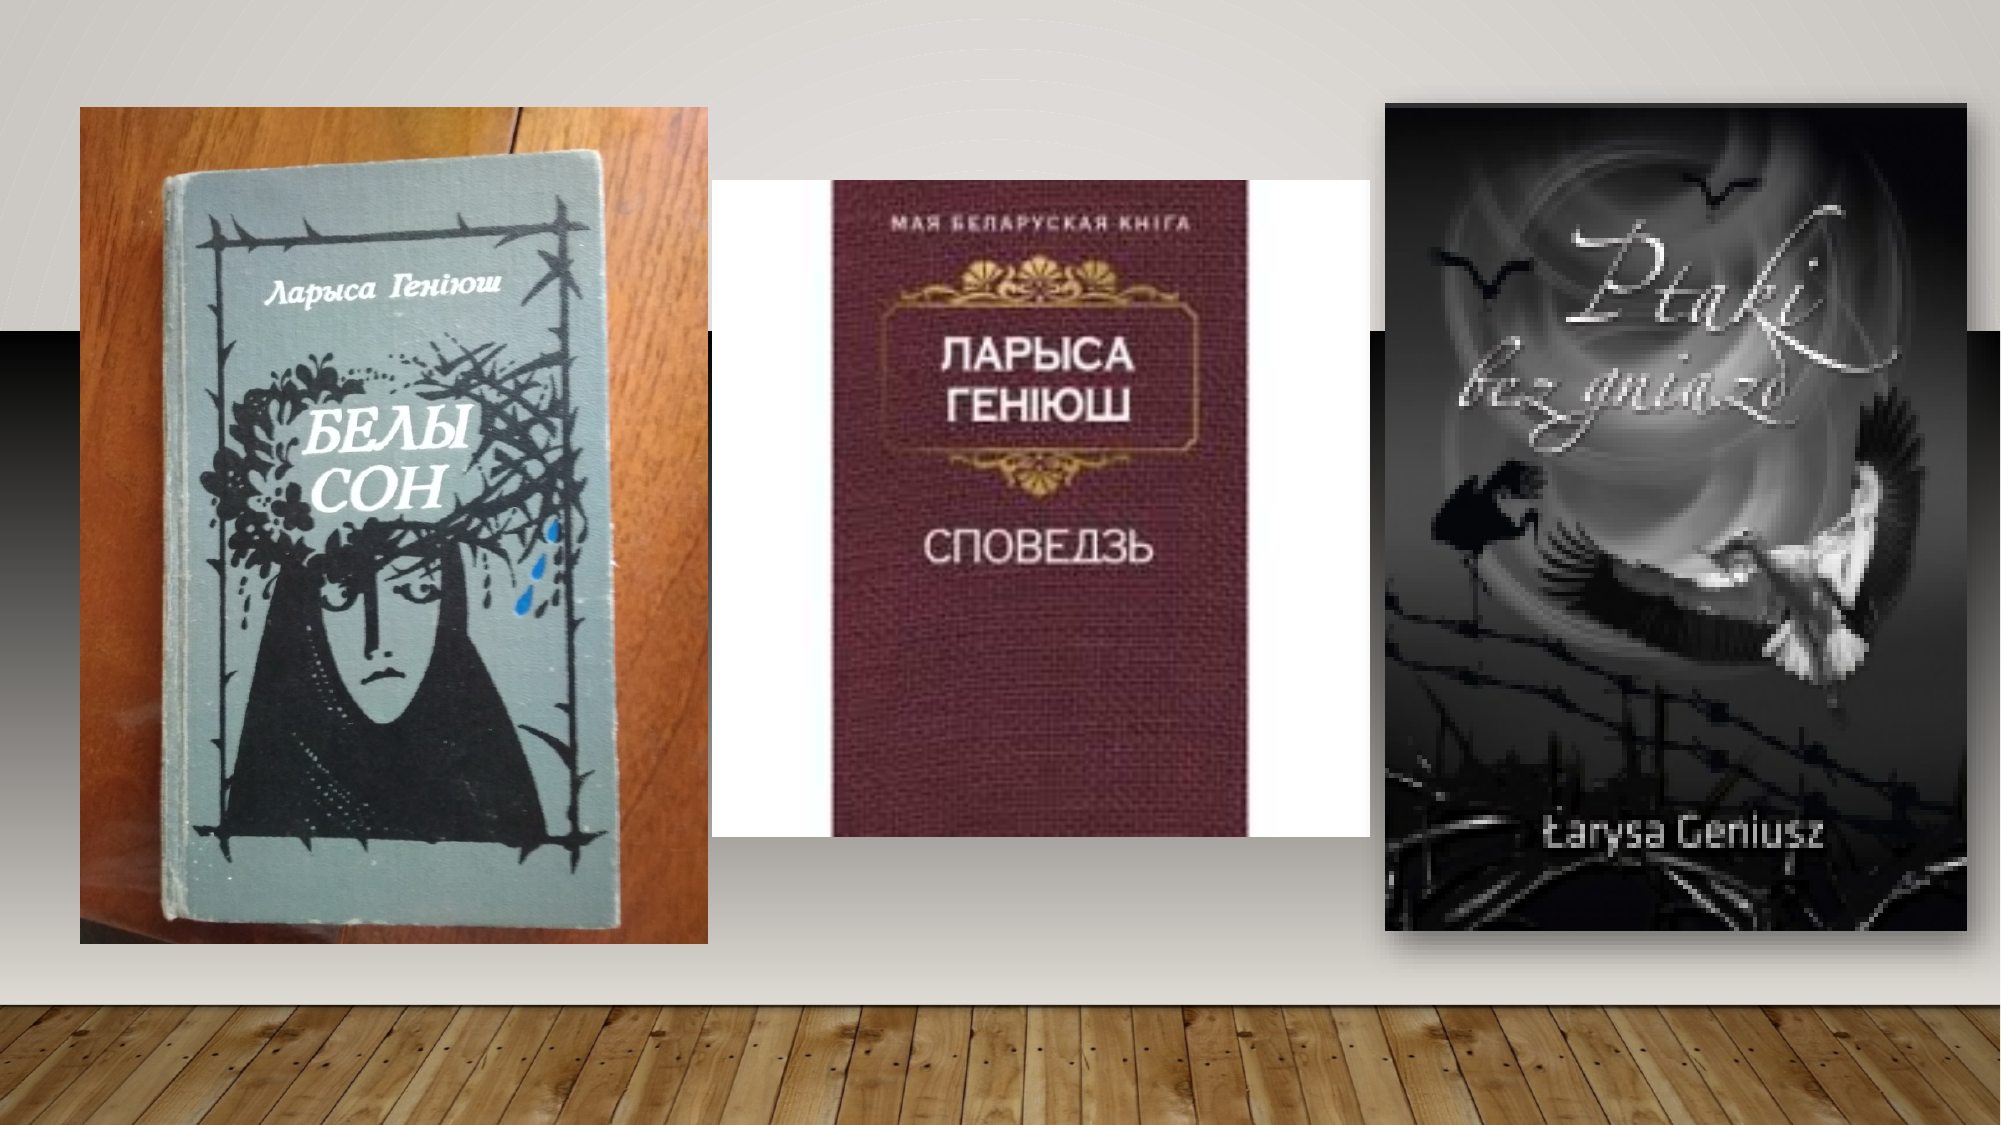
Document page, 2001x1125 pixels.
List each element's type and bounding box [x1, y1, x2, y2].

picture [80, 107, 708, 944]
picture [712, 85, 2000, 983]
